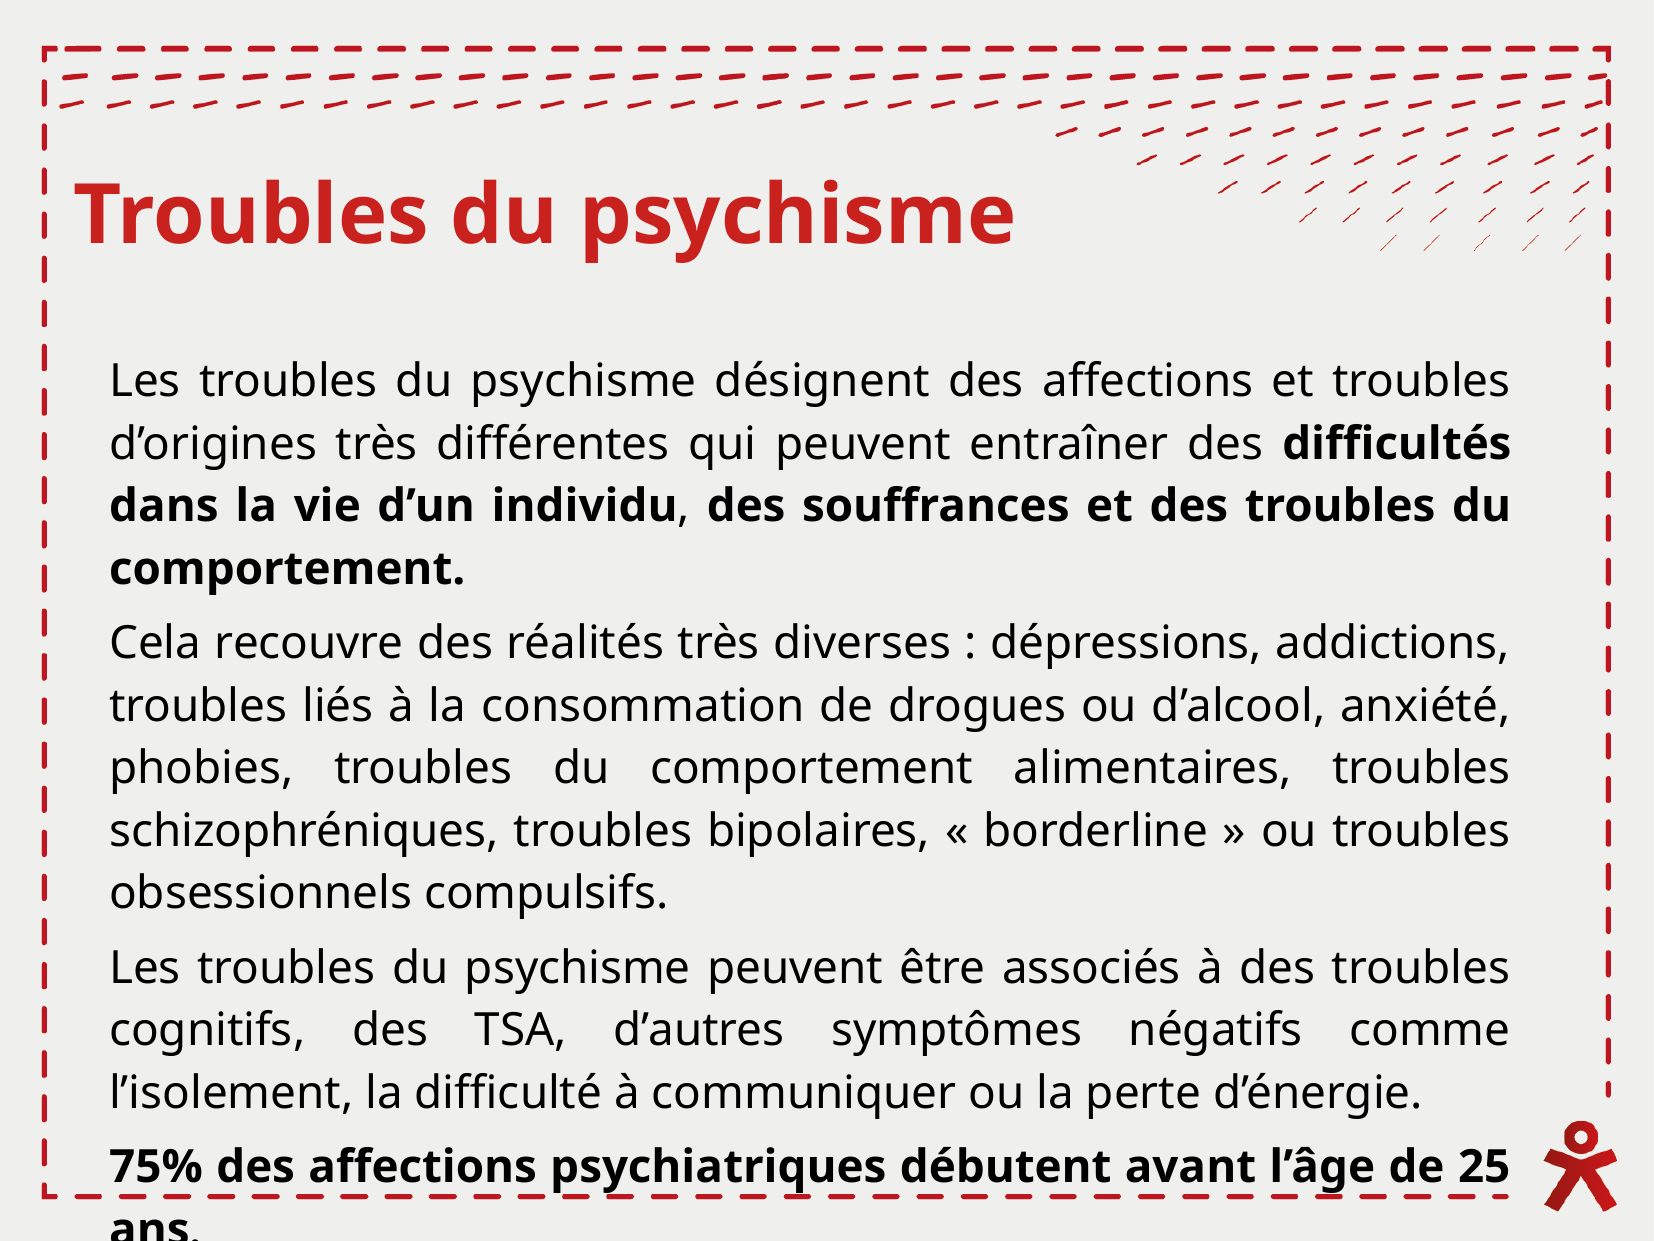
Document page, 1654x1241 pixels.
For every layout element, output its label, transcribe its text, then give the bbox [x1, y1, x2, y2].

text_box Troubles du psychisme Les troubles du psychisme désignent des affections et troubles d’origines très différentes qui peuvent entraîner des difficultés dans la vie d’un individu, des souffrances et des troubles du comportement. Cela recouvre des réalités très diverses : dépressions, addictions, troubles liés à la consommation de drogues ou d’alcool, anxiété, phobies, troubles du comportement alimentaires, troubles schizophréniques, troubles bipolaires, « borderline » ou troubles obsessionnels compulsifs. Les troubles du psychisme peuvent être associés à des troubles cognitifs, des TSA, d’autres symptômes négatifs comme l’isolement, la difficulté à communiquer ou la perte d’énergie. 75% des affections psychiatriques débutent avant l’âge de 25 ans. [59, 146, 1553, 1241]
picture [0, 0, 1654, 1241]
